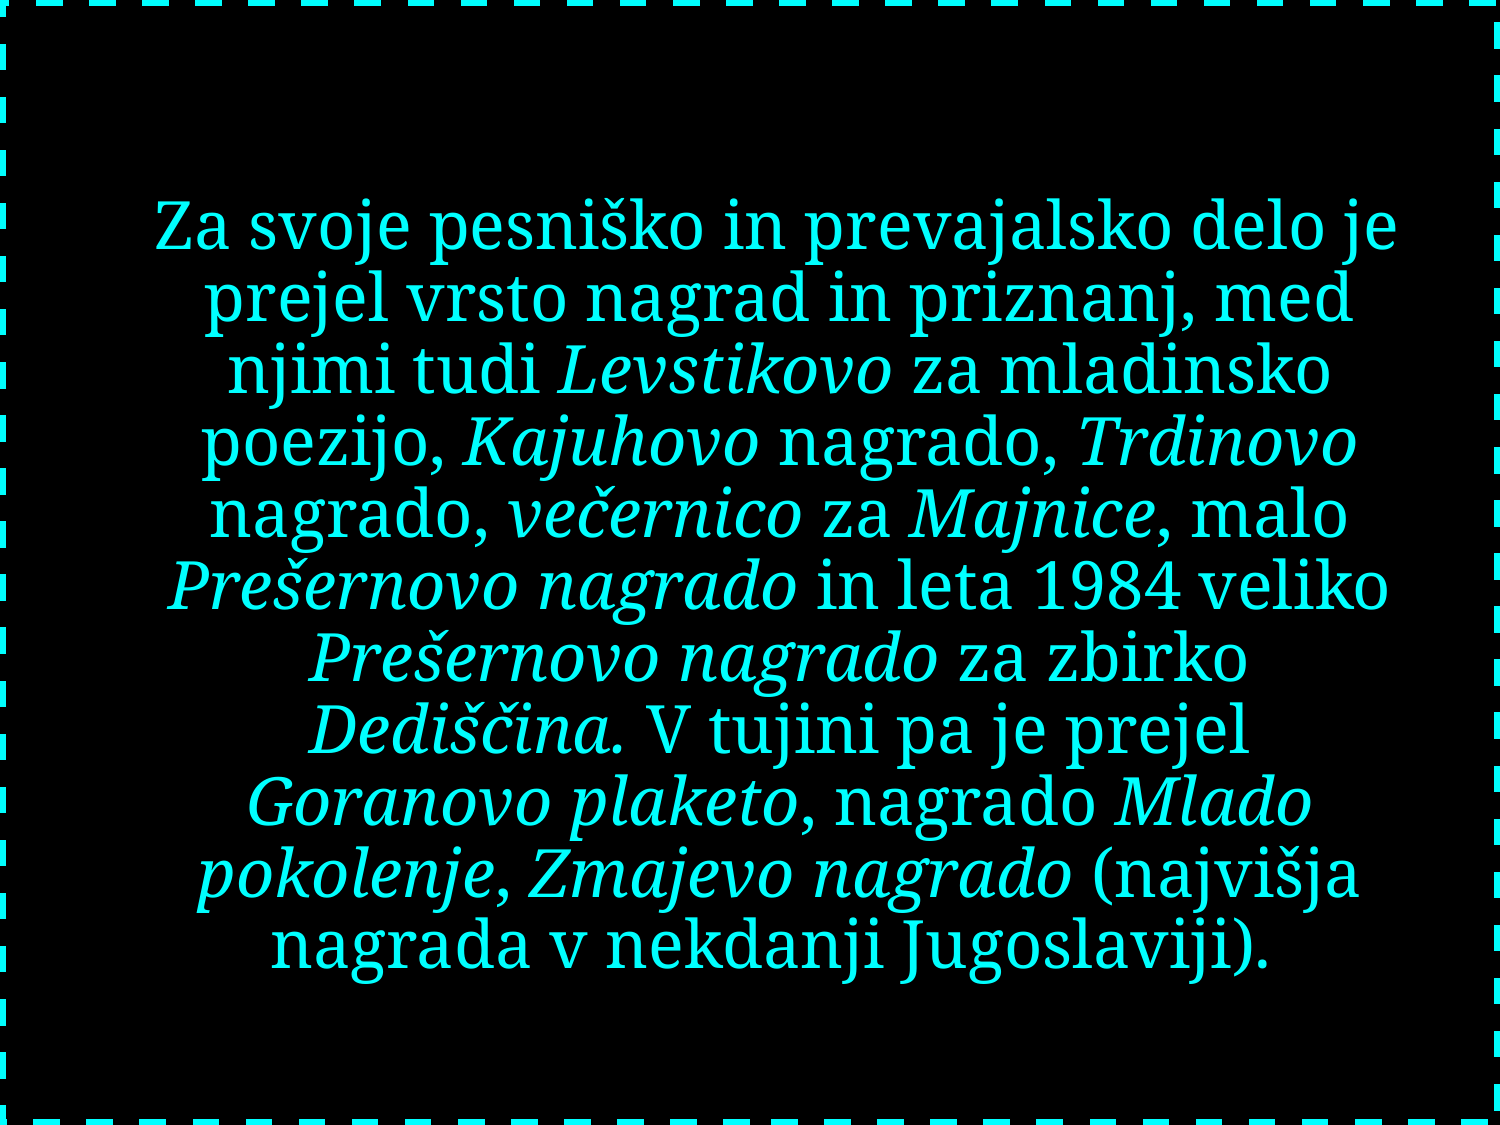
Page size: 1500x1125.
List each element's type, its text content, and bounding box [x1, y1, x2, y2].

list Za svoje pesniško in prevajalsko delo je prejel vrsto nagrad in priznanj, med njimi tudi Levstikovo za mladinsko poezijo, Kajuhovo nagrado, Trdinovo nagrado, večernico za Majnice, malo Prešernovo nagrado in leta 1984 veliko Prešernovo nagrado za zbirko Dediščina. V tujini pa je prejel Goranovo plaketo, nagrado Mlado pokolenje, Zmajevo nagrado (najvišja nagrada v nekdanji Jugoslaviji). [76, 184, 1427, 927]
